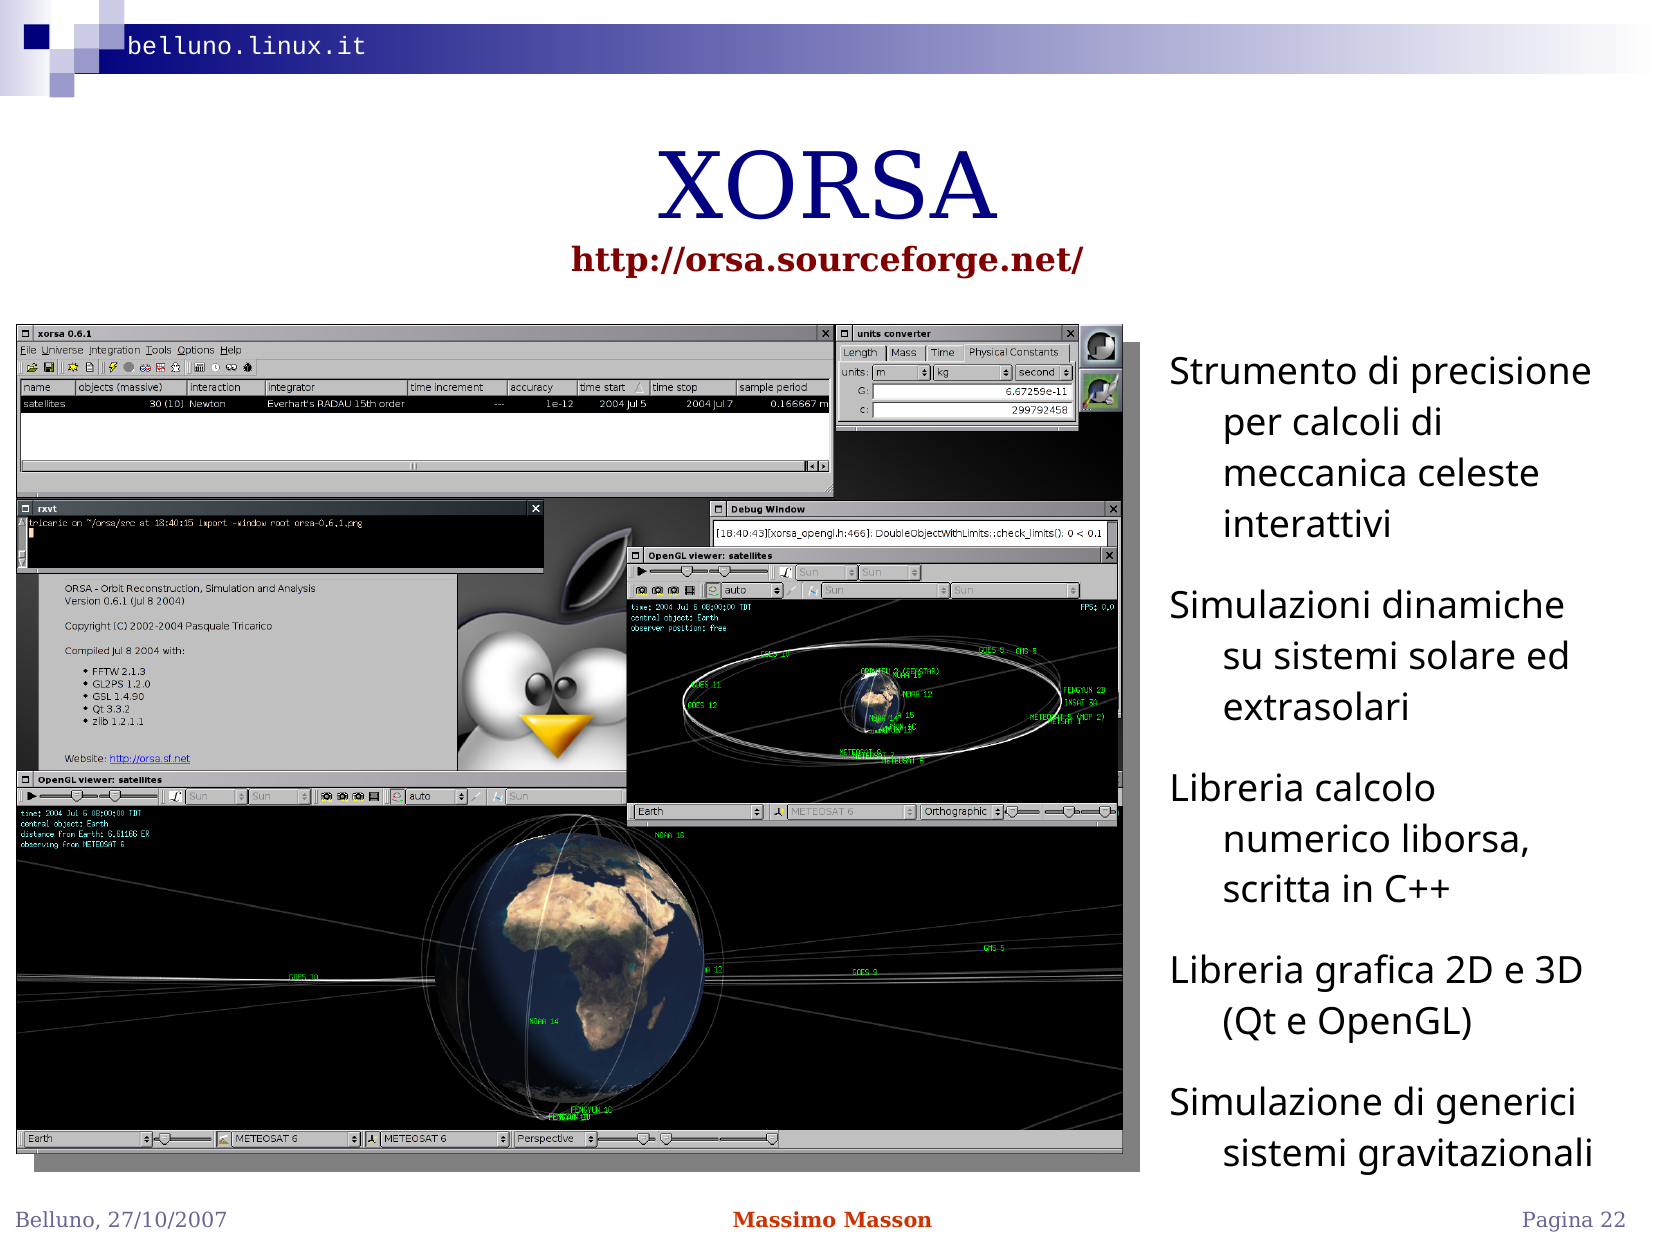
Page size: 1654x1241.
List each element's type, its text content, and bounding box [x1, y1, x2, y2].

list Strumento di precisione per calcoli di meccanica celeste interattivi Simulazioni dinamiche su sistemi solare ed extrasolari Libreria calcolo numerico liborsa, scritta in C++ Libreria grafica 2D e 3D (Qt e OpenGL) Simulazione di generici sistemi gravitazionali [1151, 344, 1595, 1160]
picture [16, 324, 1123, 1154]
title XORSA http://orsa.sourceforge.net/ [121, 102, 1534, 311]
